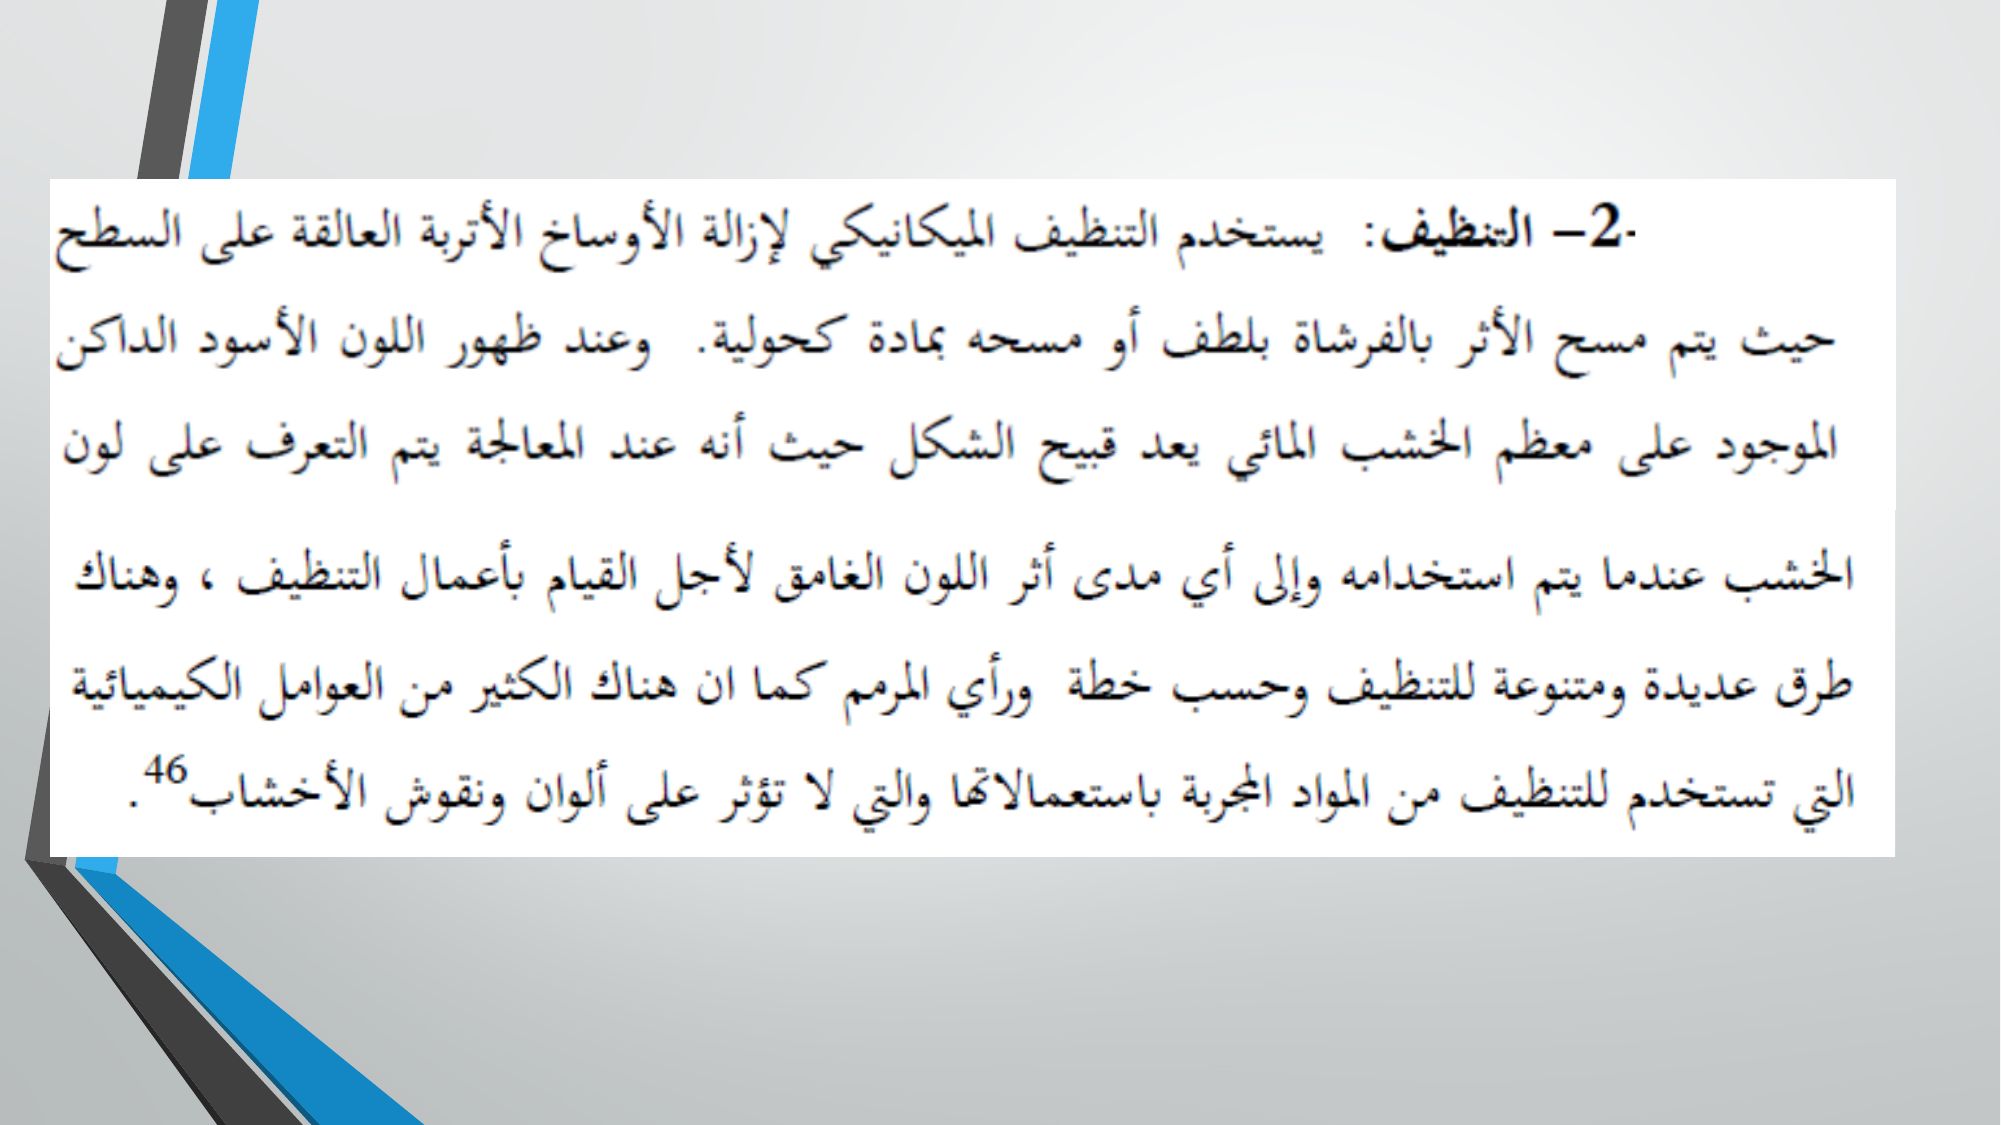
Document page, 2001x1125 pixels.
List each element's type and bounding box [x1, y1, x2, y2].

picture [50, 179, 1896, 857]
